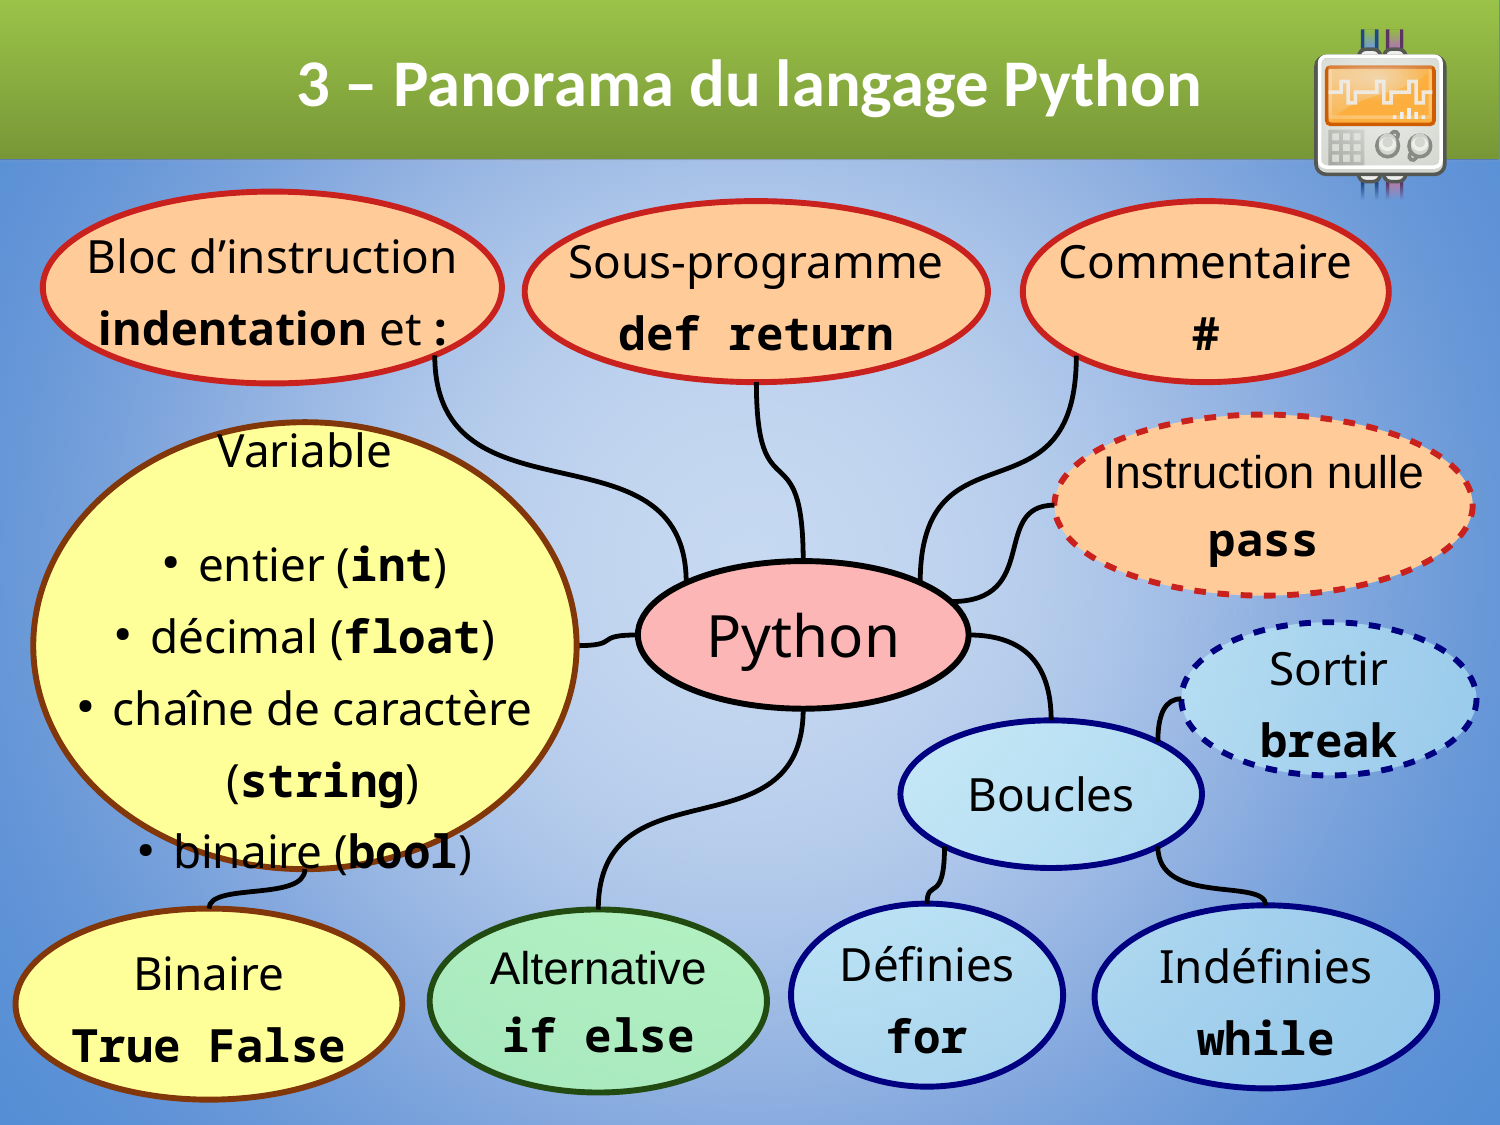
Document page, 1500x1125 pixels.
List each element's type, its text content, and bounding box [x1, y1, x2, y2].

text_box Commentaire # [1022, 201, 1389, 383]
text_box Boucles [900, 720, 1203, 868]
text_box Variable entier (int) décimal (float) chaîne de caractère (string) binaire (bool) [33, 422, 577, 870]
picture [0, 29, 1500, 1125]
text_box Indéfinies while [1094, 905, 1438, 1089]
text_box 3 – Panorama du langage Python [0, 0, 1500, 159]
text_box Python [638, 561, 969, 709]
text_box Instruction nulle pass [1054, 414, 1473, 596]
text_box Sous-programme def return [524, 201, 988, 383]
text_box Binaire True False [15, 908, 403, 1100]
text_box Alternative if else [429, 909, 767, 1093]
text_box Bloc d’instruction indentation et : [42, 191, 502, 384]
text_box Sortir break [1181, 622, 1477, 776]
text_box Définies for [791, 903, 1064, 1087]
